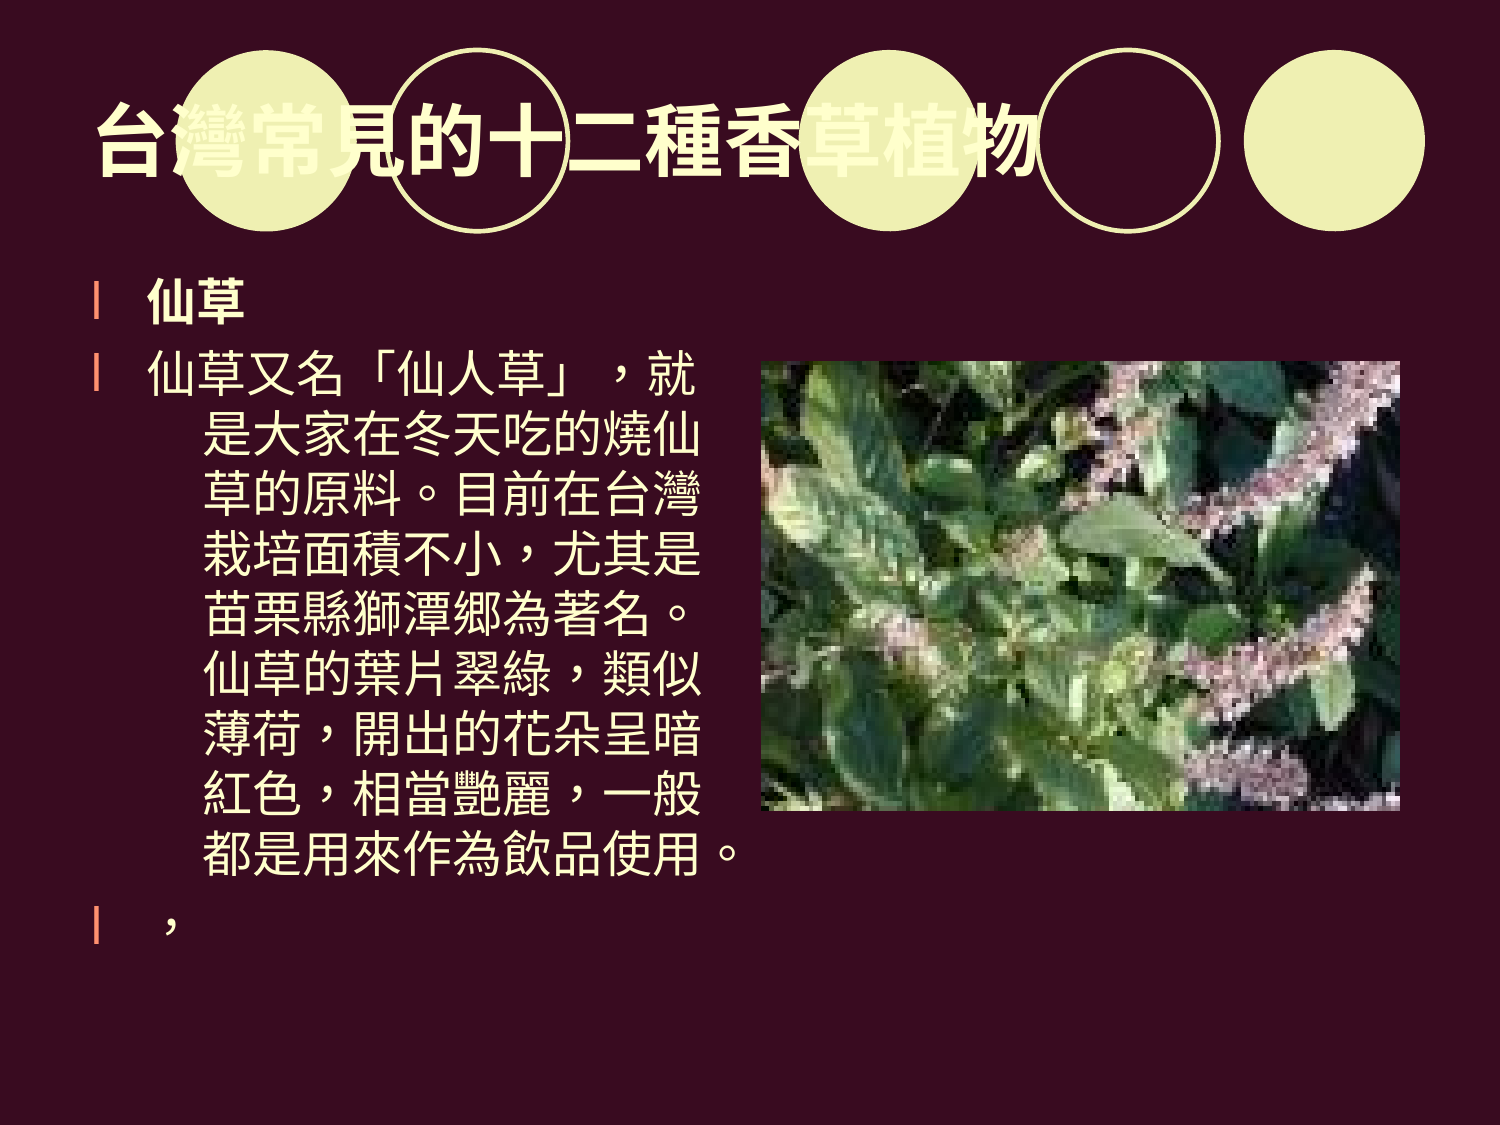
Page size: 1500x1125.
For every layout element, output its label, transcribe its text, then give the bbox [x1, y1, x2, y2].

list 仙草 仙草又名「仙人草」，就是大家在冬天吃的燒仙草的原料。目前在台灣栽培面積不小，尤其是苗栗縣獅潭郷為著名。仙草的葉片翠綠，類似薄荷，開出的花朵呈暗紅色，相當艷麗，一般都是用來作為飲品使用。 ， [75, 262, 738, 1006]
title 台灣常見的十二種香草植物 [75, 45, 1426, 233]
chart [761, 361, 1400, 811]
